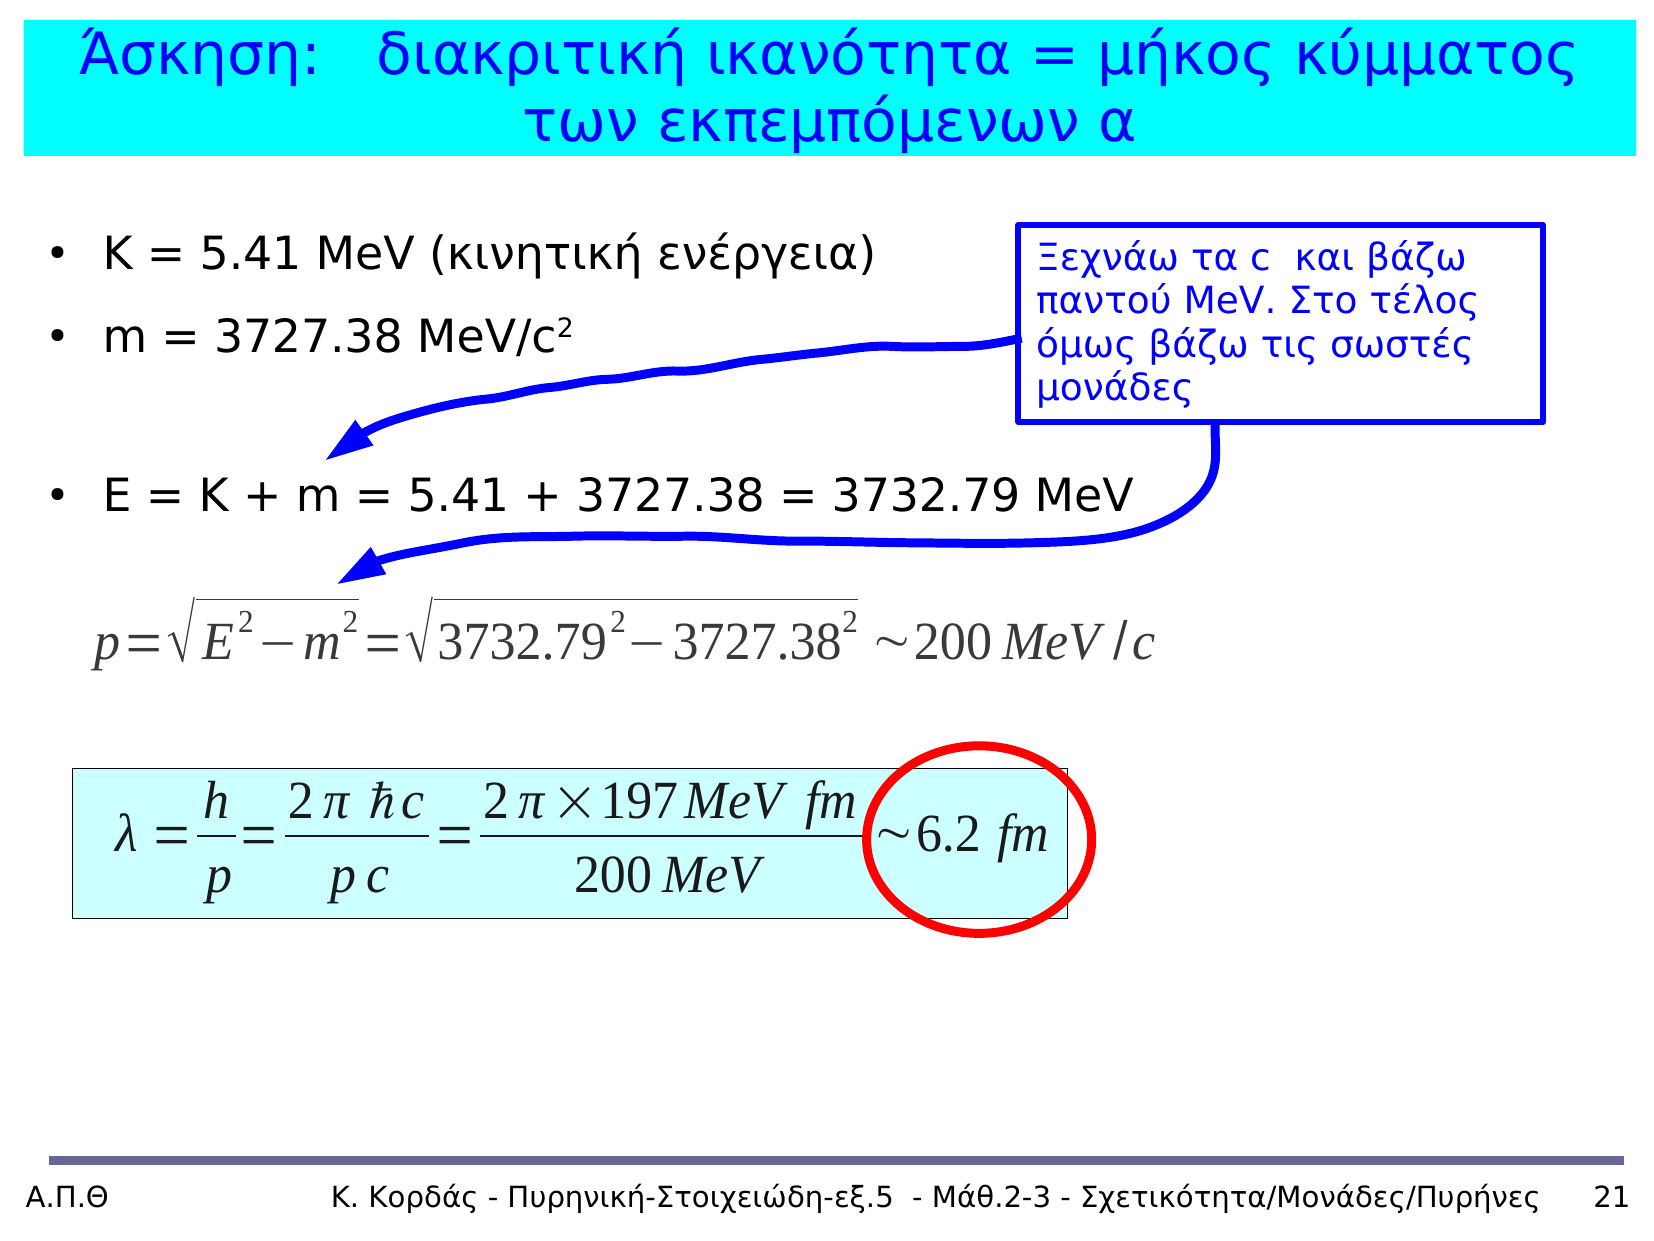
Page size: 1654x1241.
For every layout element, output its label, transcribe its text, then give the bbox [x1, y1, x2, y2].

chart [872, 767, 1063, 907]
chart [75, 595, 1168, 674]
text_box Ξεχνάω τα c και βάζω παντού MeV. Στο τέλος όμως βάζω τις σωστές μονάδες [1018, 225, 1544, 422]
chart [99, 767, 899, 907]
title Άσκηση: διακριτική ικανότητα = μήκος κύμματος των εκπεμπόμενων α [23, 19, 1637, 156]
list K = 5.41 MeV (κινητική ενέργεια) m = 3727.38 MeV/c2 Ε = K + m = 5.41 + 3727.38 = 3732.79 MeV [31, 144, 1645, 1106]
